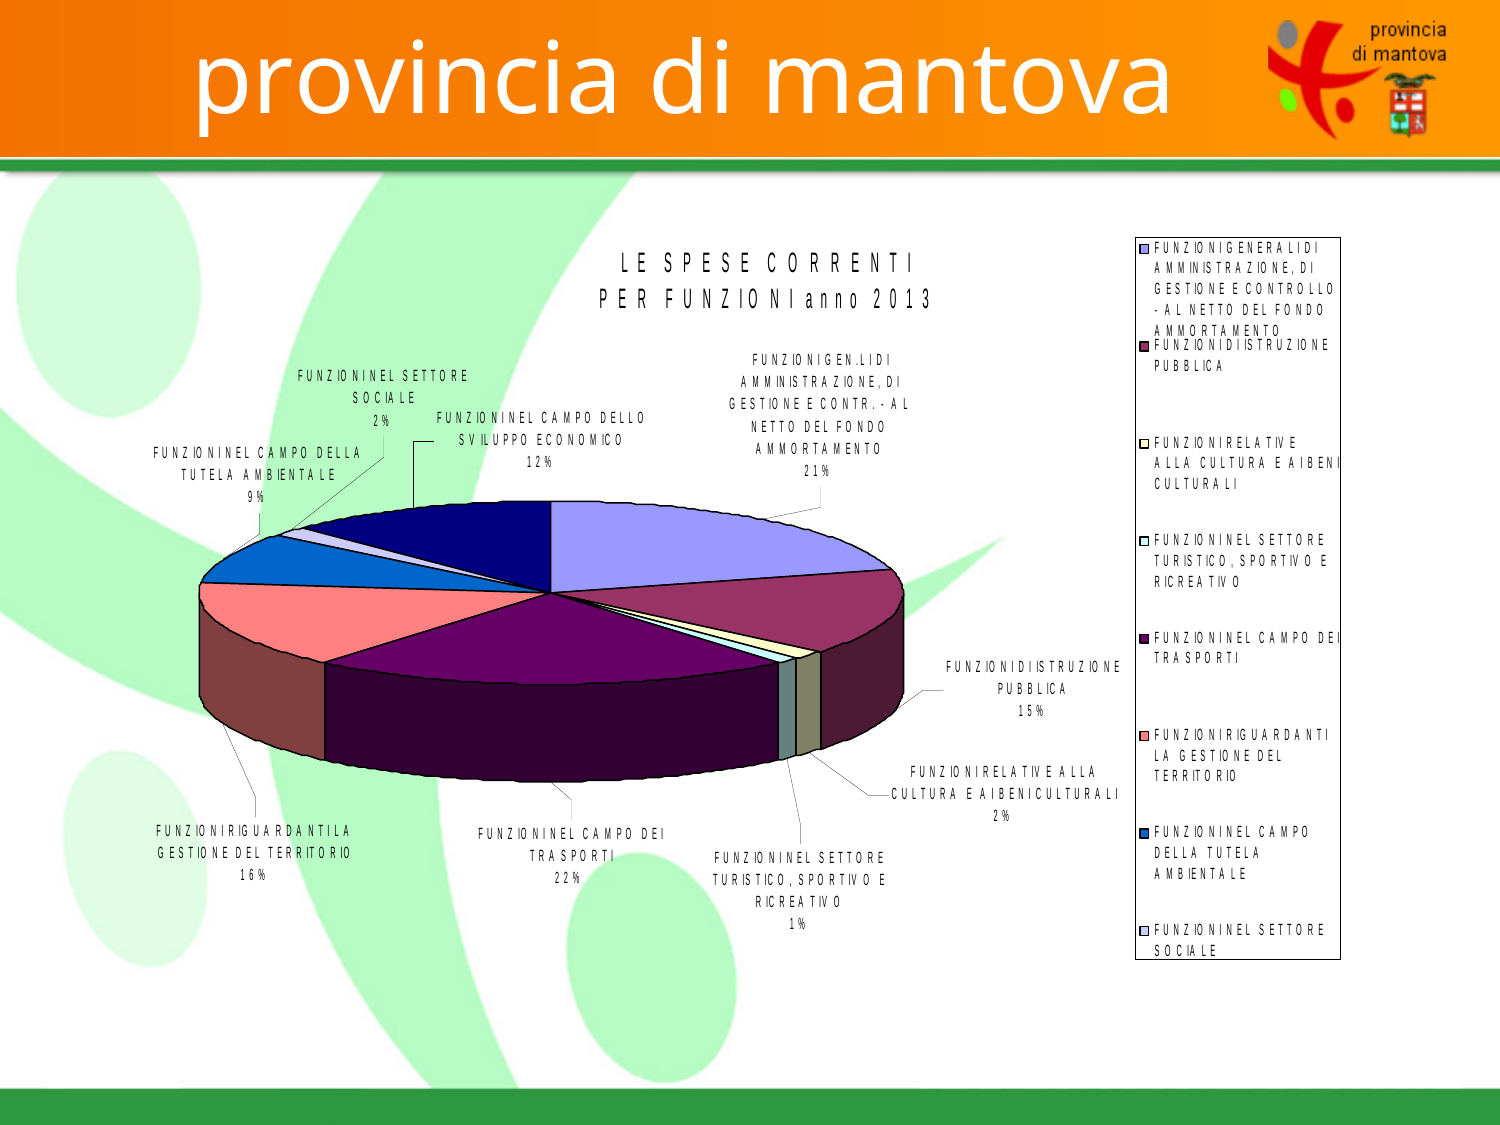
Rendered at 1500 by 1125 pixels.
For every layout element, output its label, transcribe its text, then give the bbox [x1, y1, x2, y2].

picture [0, 157, 1500, 1125]
picture [1267, 15, 1452, 142]
text_box provincia di mantova [176, 5, 1205, 142]
